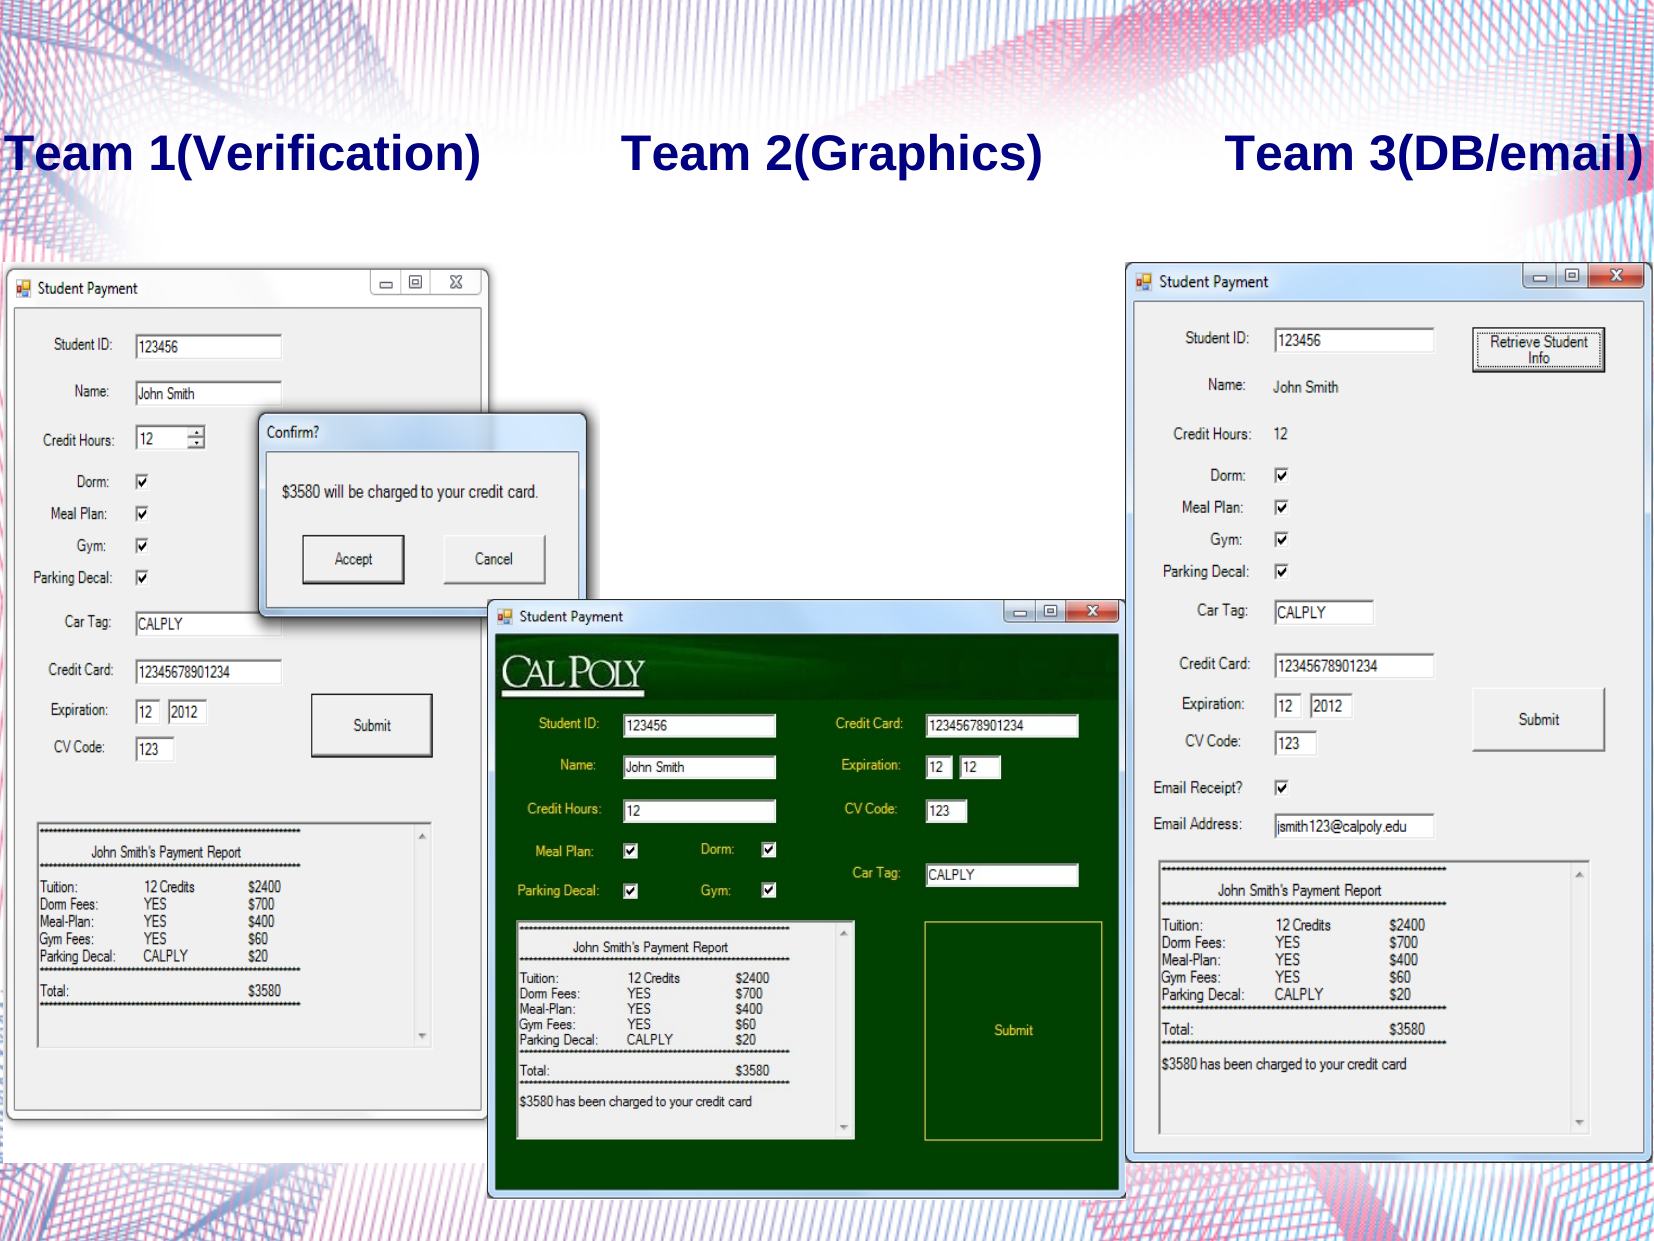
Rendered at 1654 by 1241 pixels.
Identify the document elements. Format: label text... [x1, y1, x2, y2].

title Team 1(Verification) Team 2(Graphics) Team 3(DB/email) [0, 49, 1651, 257]
picture [0, 0, 1654, 1241]
